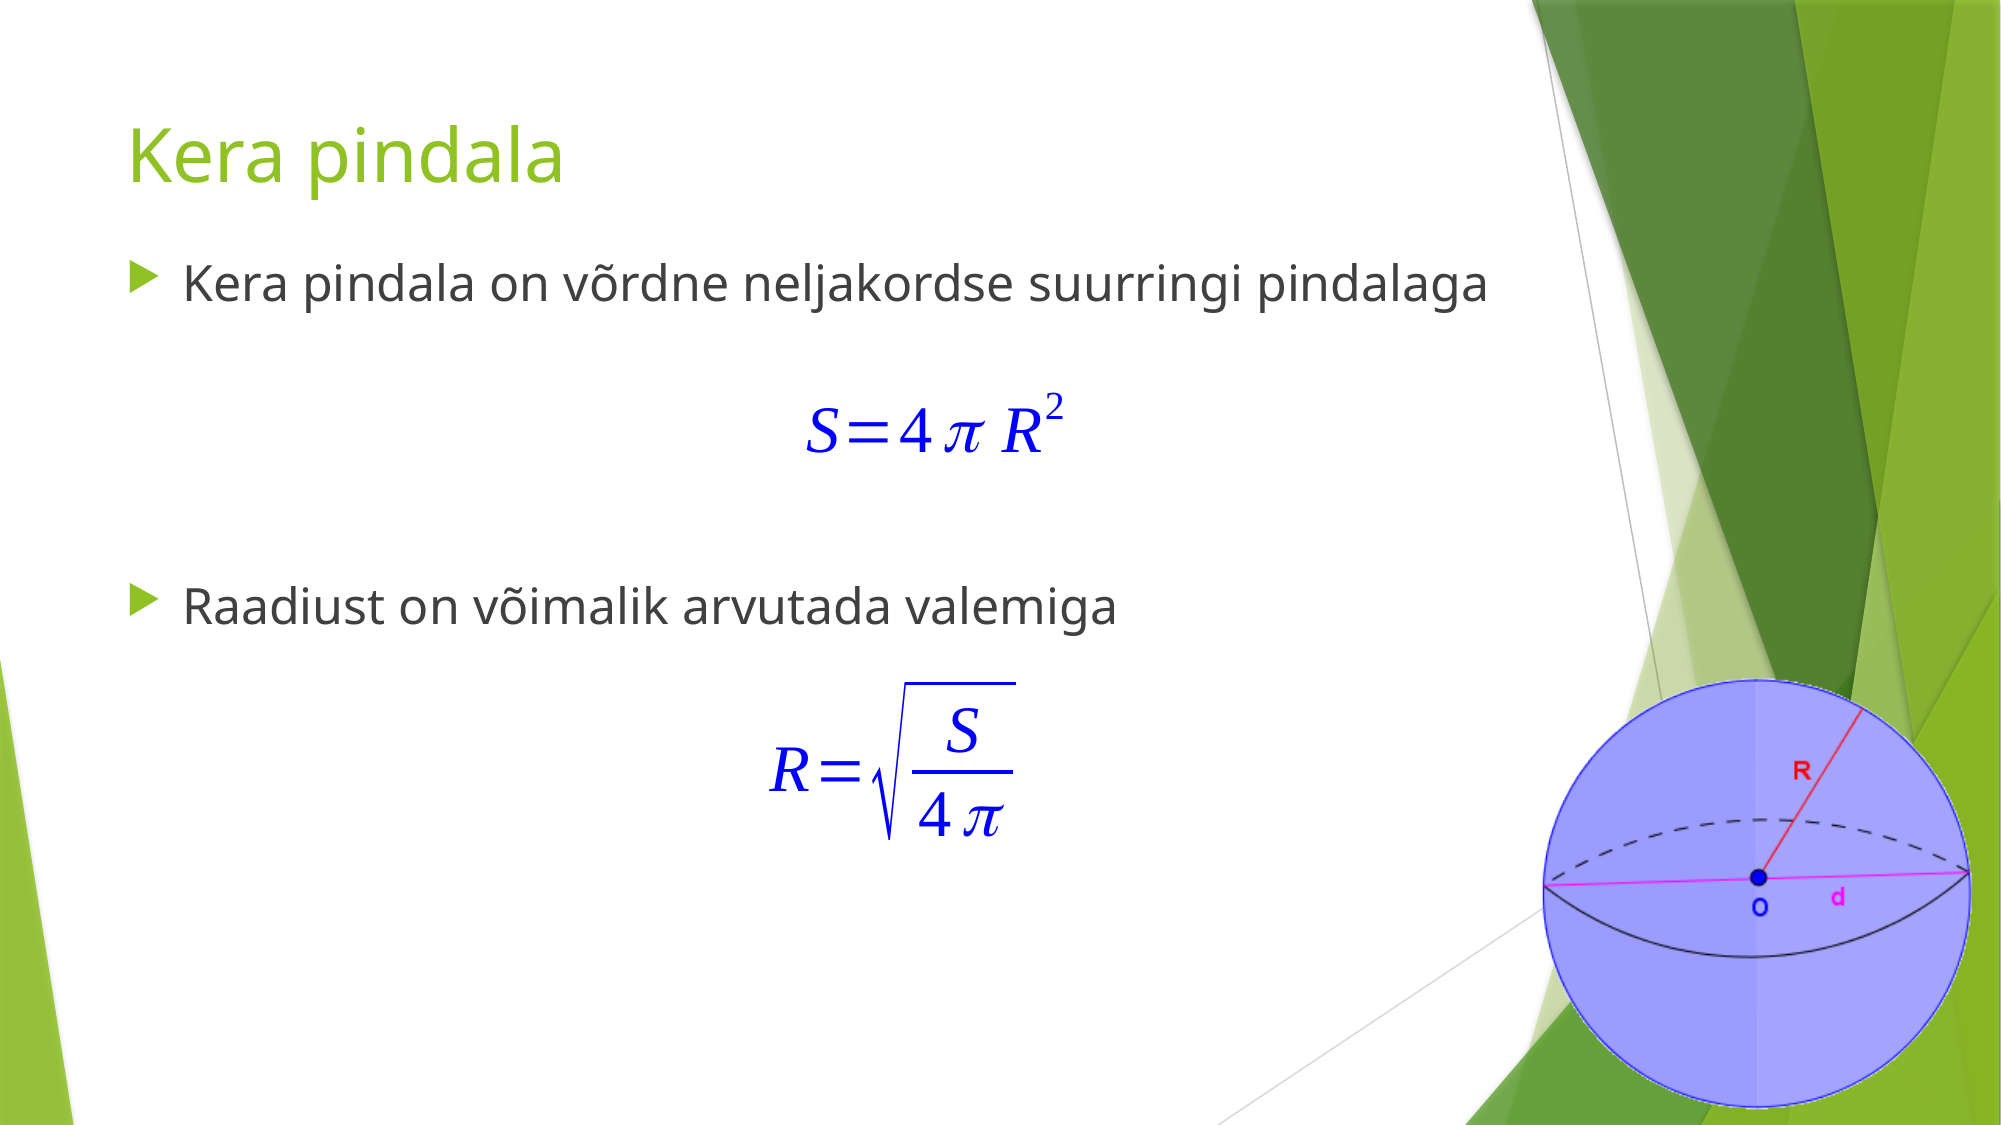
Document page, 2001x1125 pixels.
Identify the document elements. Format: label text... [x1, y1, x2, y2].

title Kera pindala [111, 99, 1522, 243]
chart [797, 383, 1071, 468]
list Kera pindala on võrdne neljakordse suurringi pindalaga Raadiust on võimalik arvutada valemiga [111, 243, 1522, 1068]
chart [759, 679, 1023, 851]
picture [1535, 654, 1989, 1125]
